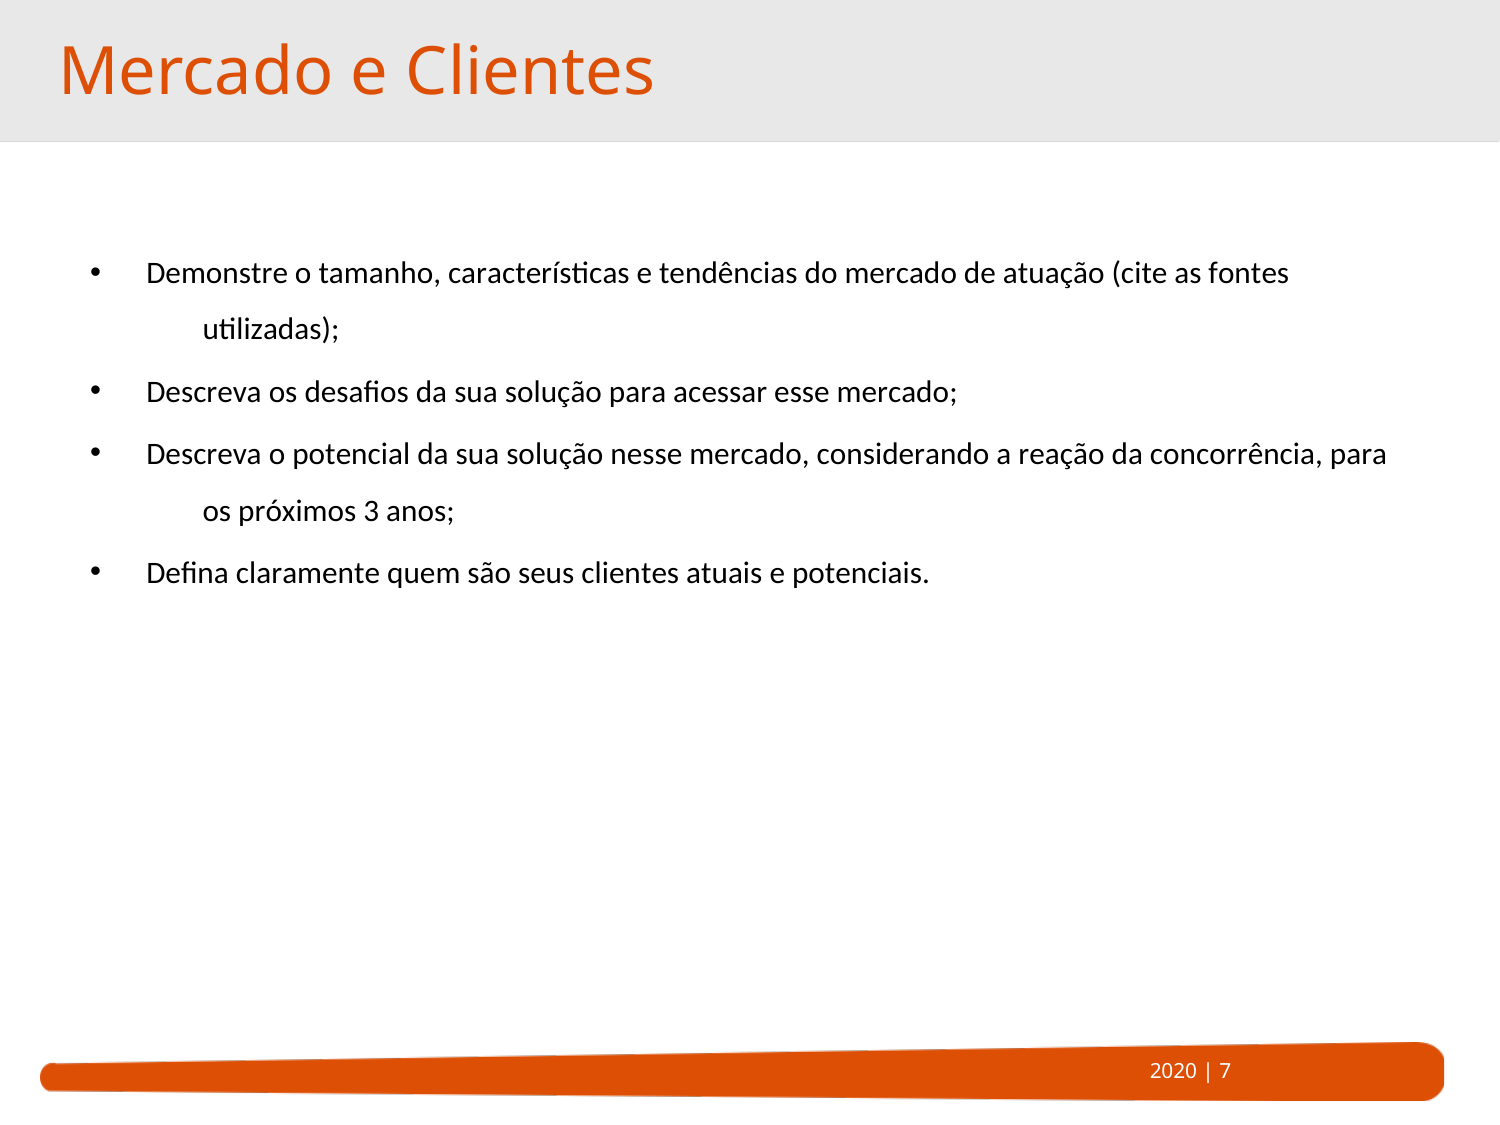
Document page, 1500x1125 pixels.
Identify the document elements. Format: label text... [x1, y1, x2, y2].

text_box Mercado e Clientes [58, 2, 1440, 148]
text_box Demonstre o tamanho, características e tendências do mercado de atuação (cite as fontes utilizadas); Descreva os desafios da sua solução para acessar esse mercado; Descreva o potencial da sua solução nesse mercado, considerando a reação da concorrência, para os próximos 3 anos; Defina claramente quem são seus clientes atuais e potenciais. [75, 226, 1426, 1059]
